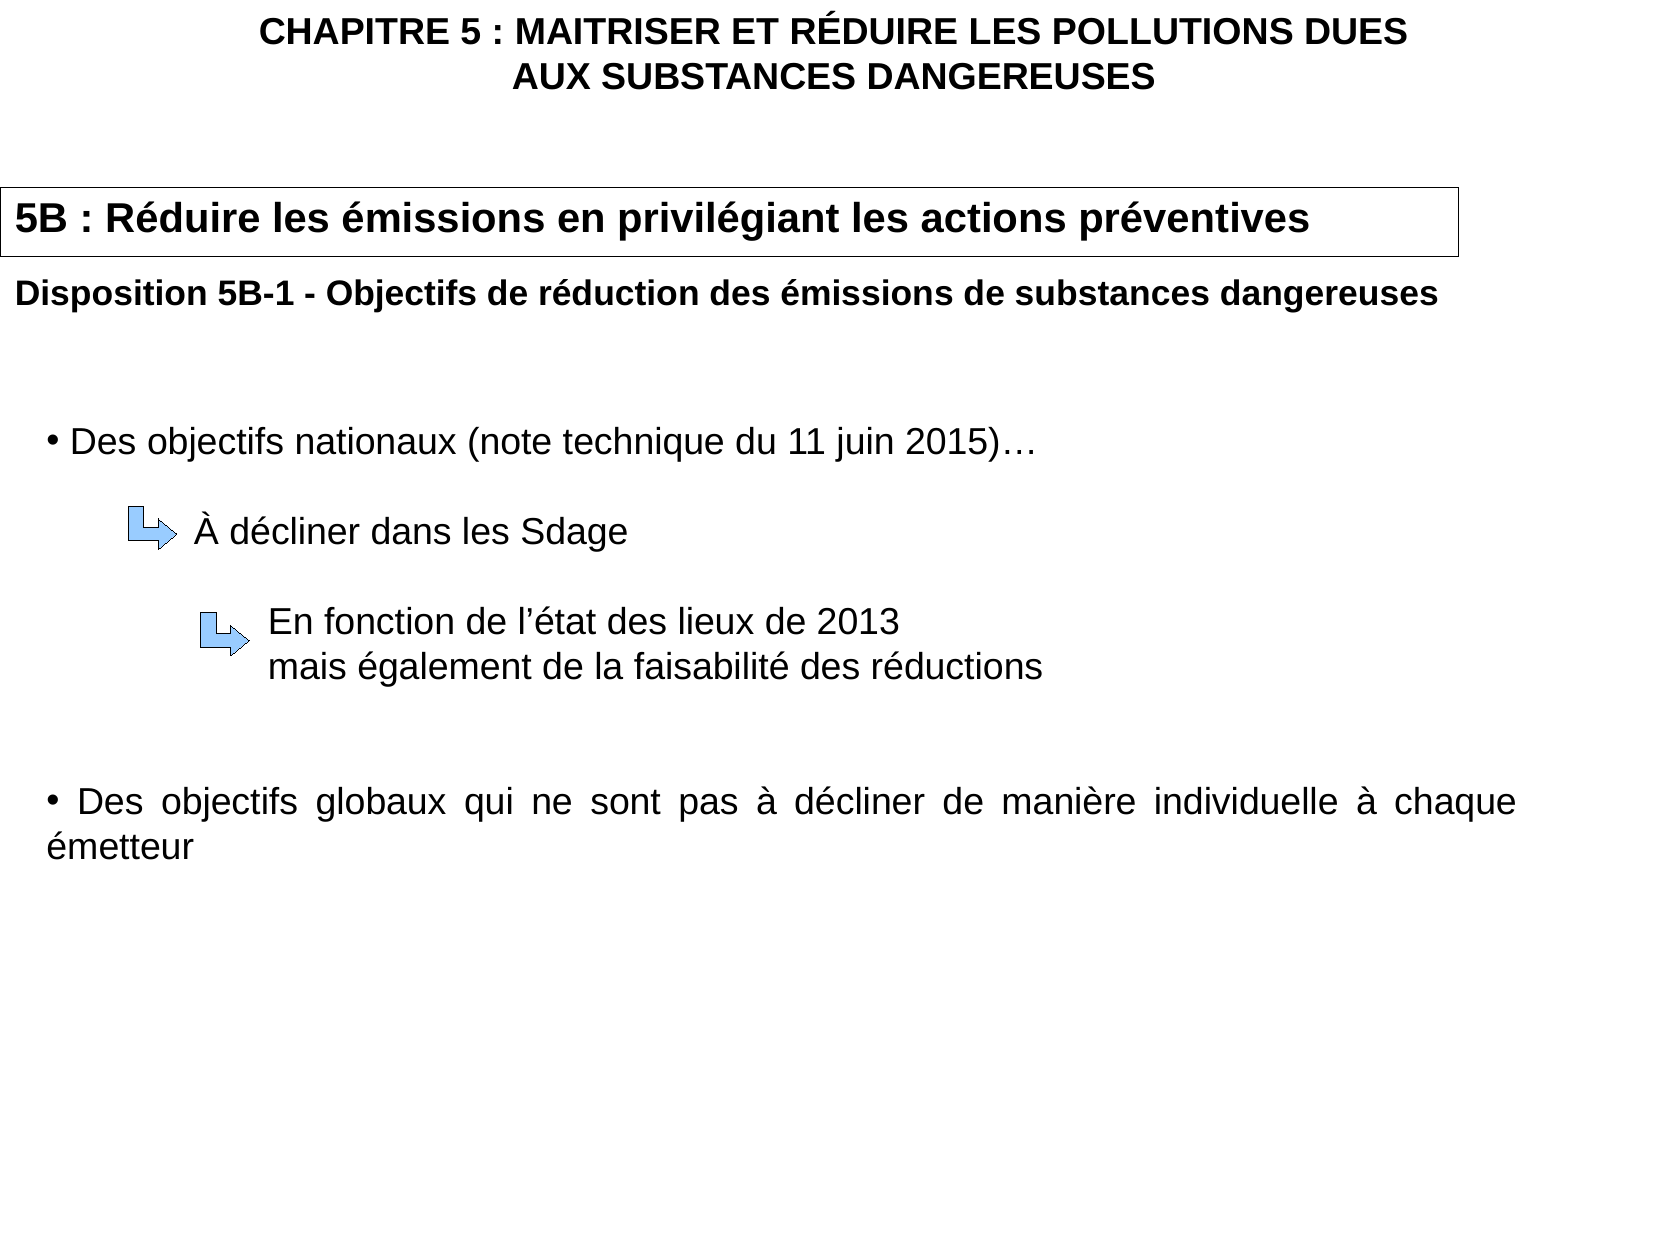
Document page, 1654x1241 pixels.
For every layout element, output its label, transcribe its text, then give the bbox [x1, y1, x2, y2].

text_box Disposition 5B-1 - Objectifs de réduction des émissions de substances dangereuses [0, 262, 1501, 325]
text_box [200, 612, 250, 656]
table_header 5B : Réduire les émissions en privilégiant les actions préventives [1, 188, 1458, 256]
chart [559, 553, 1093, 688]
text_box CHAPITRE 5 : MAITRISER ET RÉDUIRE LES POLLUTIONS DUES AUX SUBSTANCES DANGEREUSES [237, 0, 1431, 105]
text_box Des objectifs nationaux (note technique du 11 juin 2015)… À décliner dans les Sdage En fonction de l’état des lieux de 2013 mais également de la faisabilité des réductions Des objectifs globaux qui ne sont pas à décliner de manière individuelle à chaque émetteur [31, 409, 1532, 1183]
text_box [128, 506, 177, 550]
